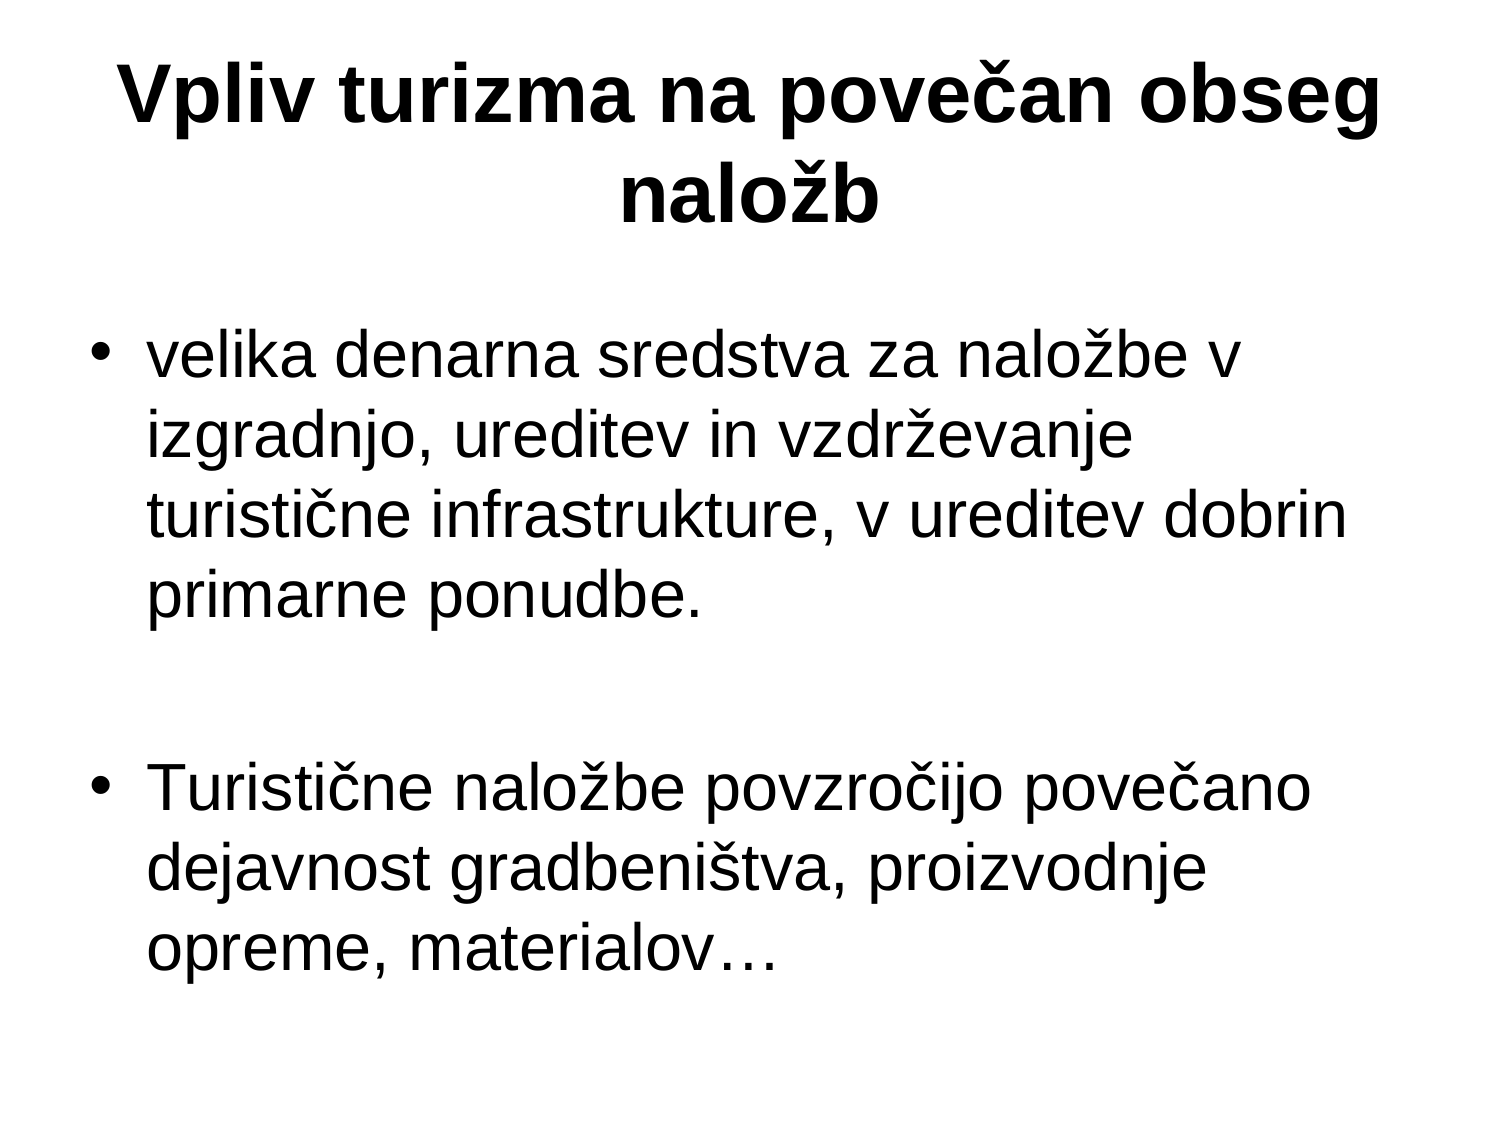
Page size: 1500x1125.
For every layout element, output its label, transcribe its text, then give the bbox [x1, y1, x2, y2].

title Vpliv turizma na povečan obseg naložb [75, 31, 1426, 247]
list velika denarna sredstva za naložbe v izgradnjo, ureditev in vzdrževanje turistične infrastrukture, v ureditev dobrin primarne ponudbe. Turistične naložbe povzročijo povečano dejavnost gradbeništva, proizvodnje opreme, materialov… [75, 302, 1426, 1059]
